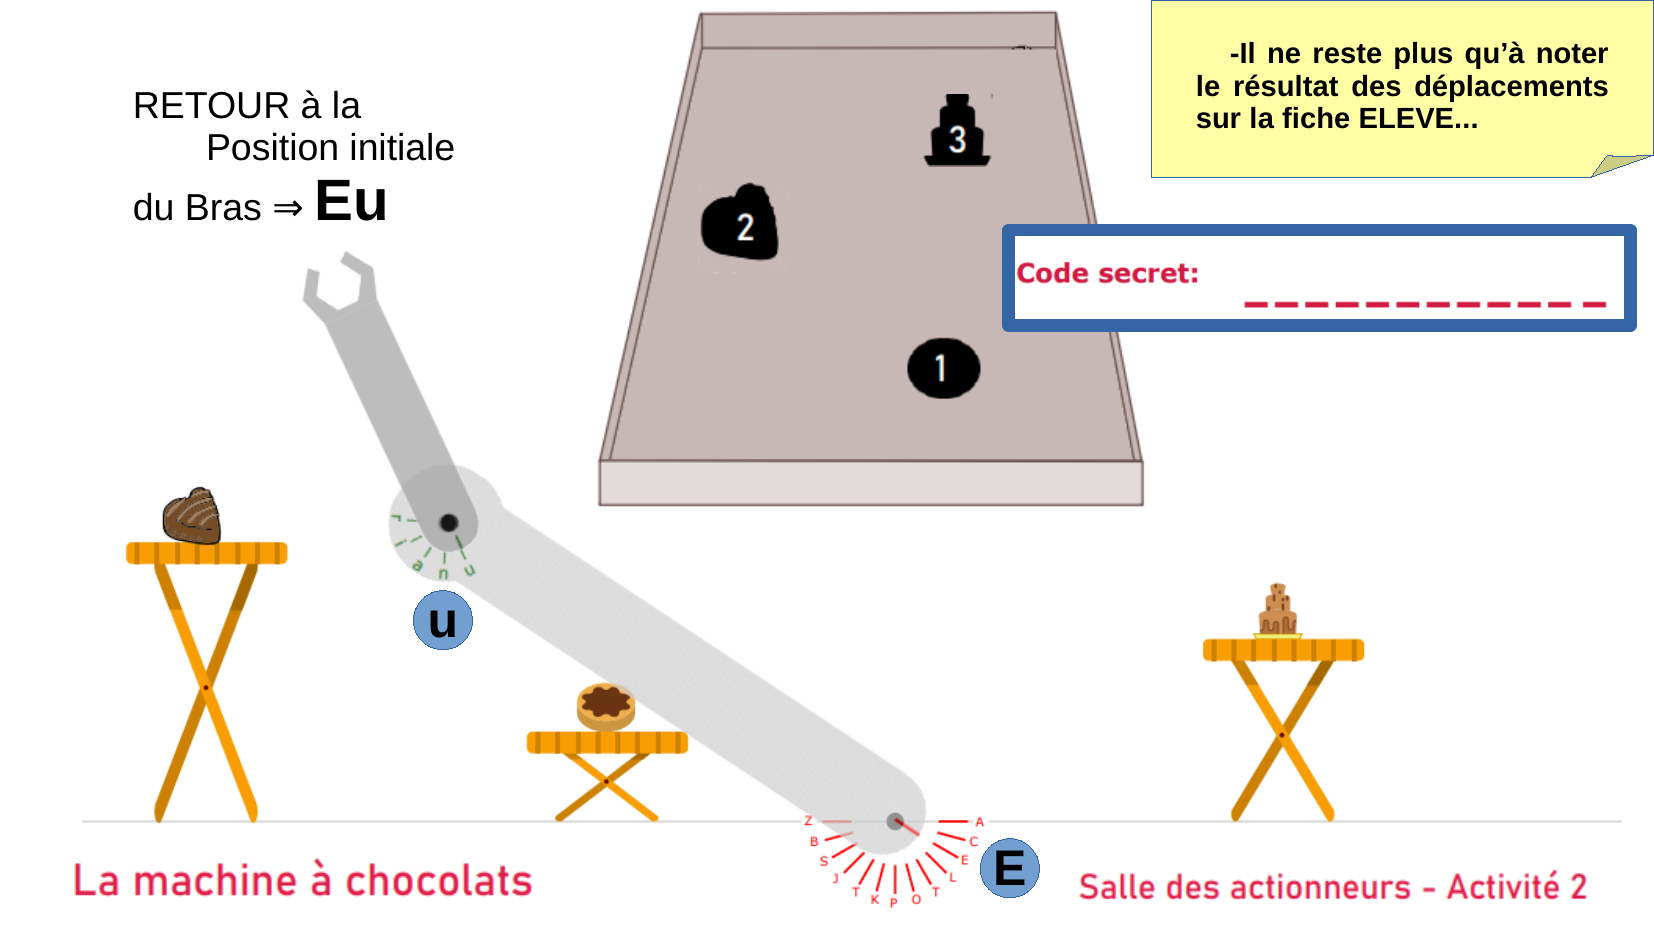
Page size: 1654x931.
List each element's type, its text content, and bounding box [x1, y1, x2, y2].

picture [59, 0, 1625, 931]
text_box E [980, 838, 1040, 898]
text_box [501, 177, 709, 562]
text_box RETOUR à la Position initiale du Bras ⇒ Eu [118, 76, 473, 283]
picture [1014, 236, 1625, 320]
text_box u [413, 590, 473, 650]
text_box -Il ne reste plus qu’à noter le résultat des déplacements sur la fiche ELEVE... [1181, 29, 1625, 178]
text_box [1151, 0, 1654, 178]
